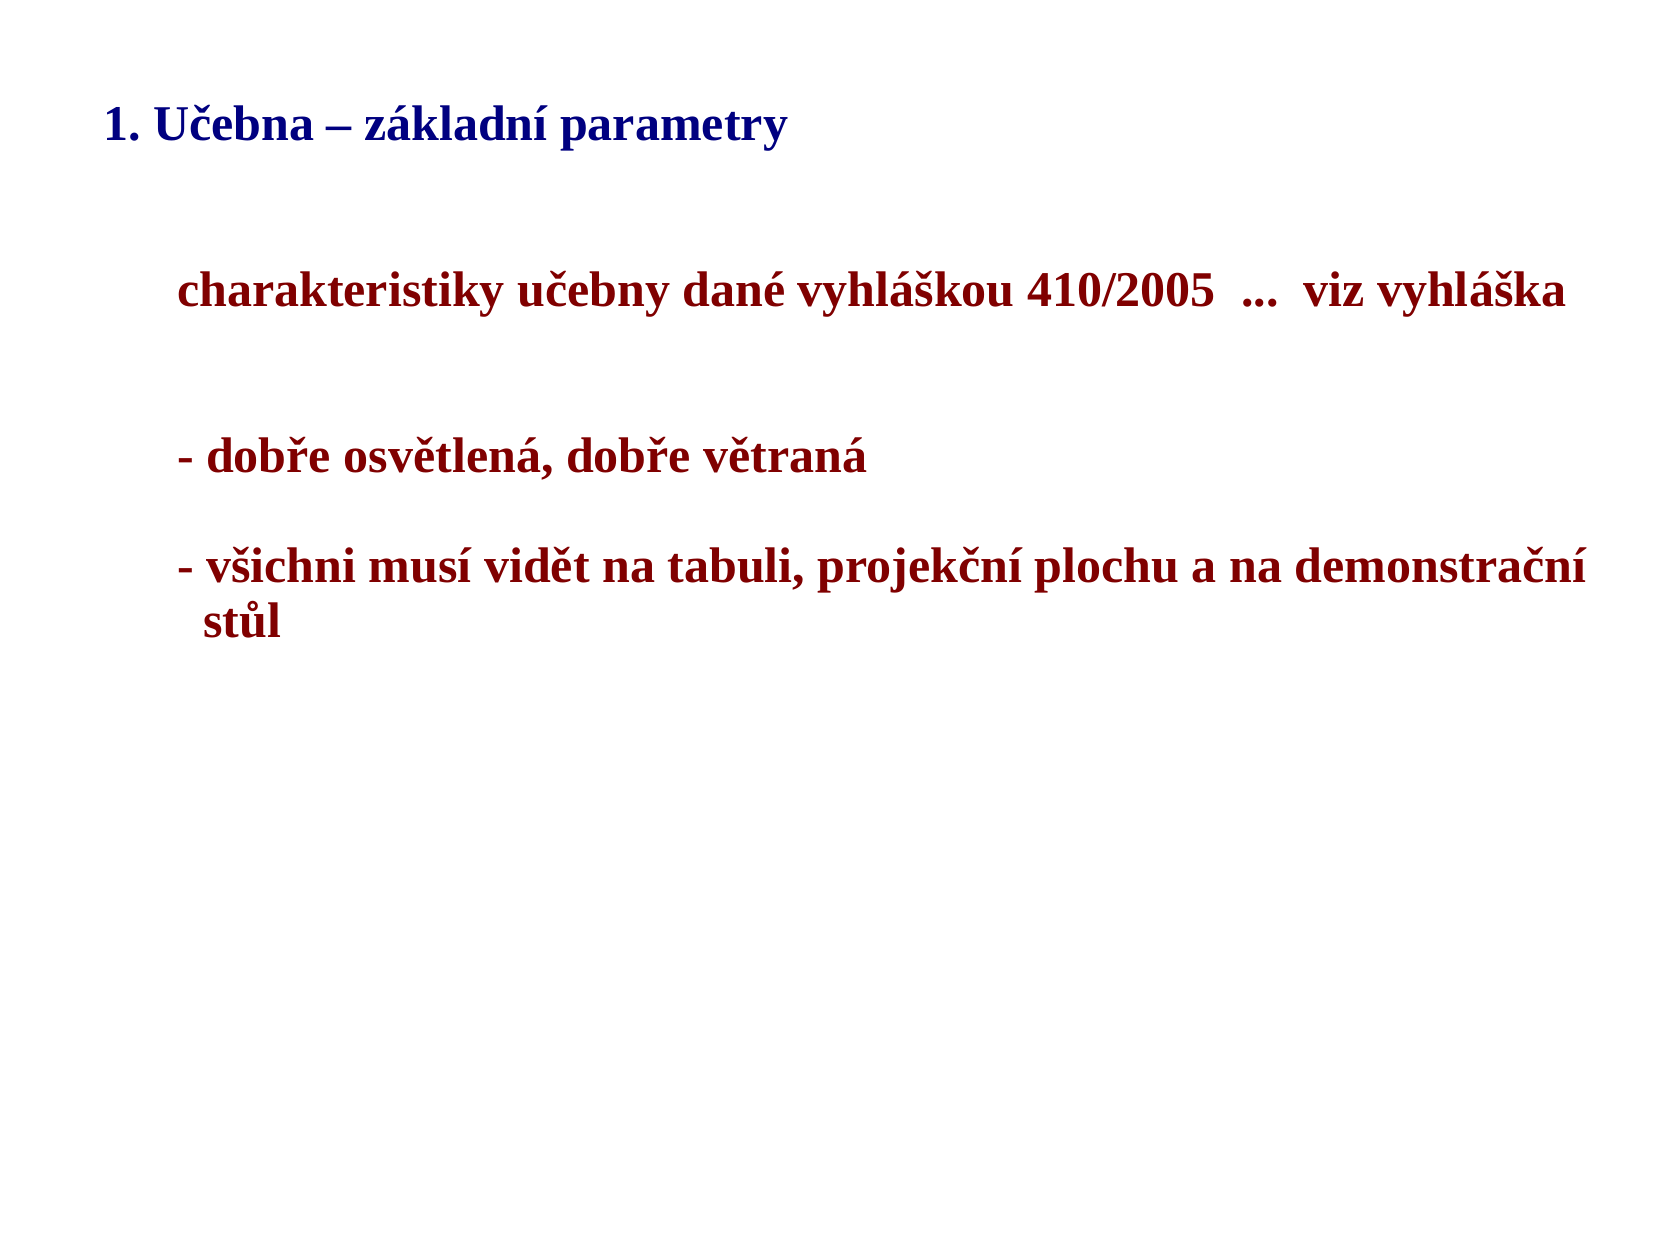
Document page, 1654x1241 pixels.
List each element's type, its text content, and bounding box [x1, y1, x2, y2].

text_box 1. Učebna – základní parametry charakteristiky učebny dané vyhláškou 410/2005 ... viz vyhláška - dobře osvětlená, dobře větraná - všichni musí vidět na tabuli, projekční plochu a na demonstrační stůl [88, 88, 1603, 952]
